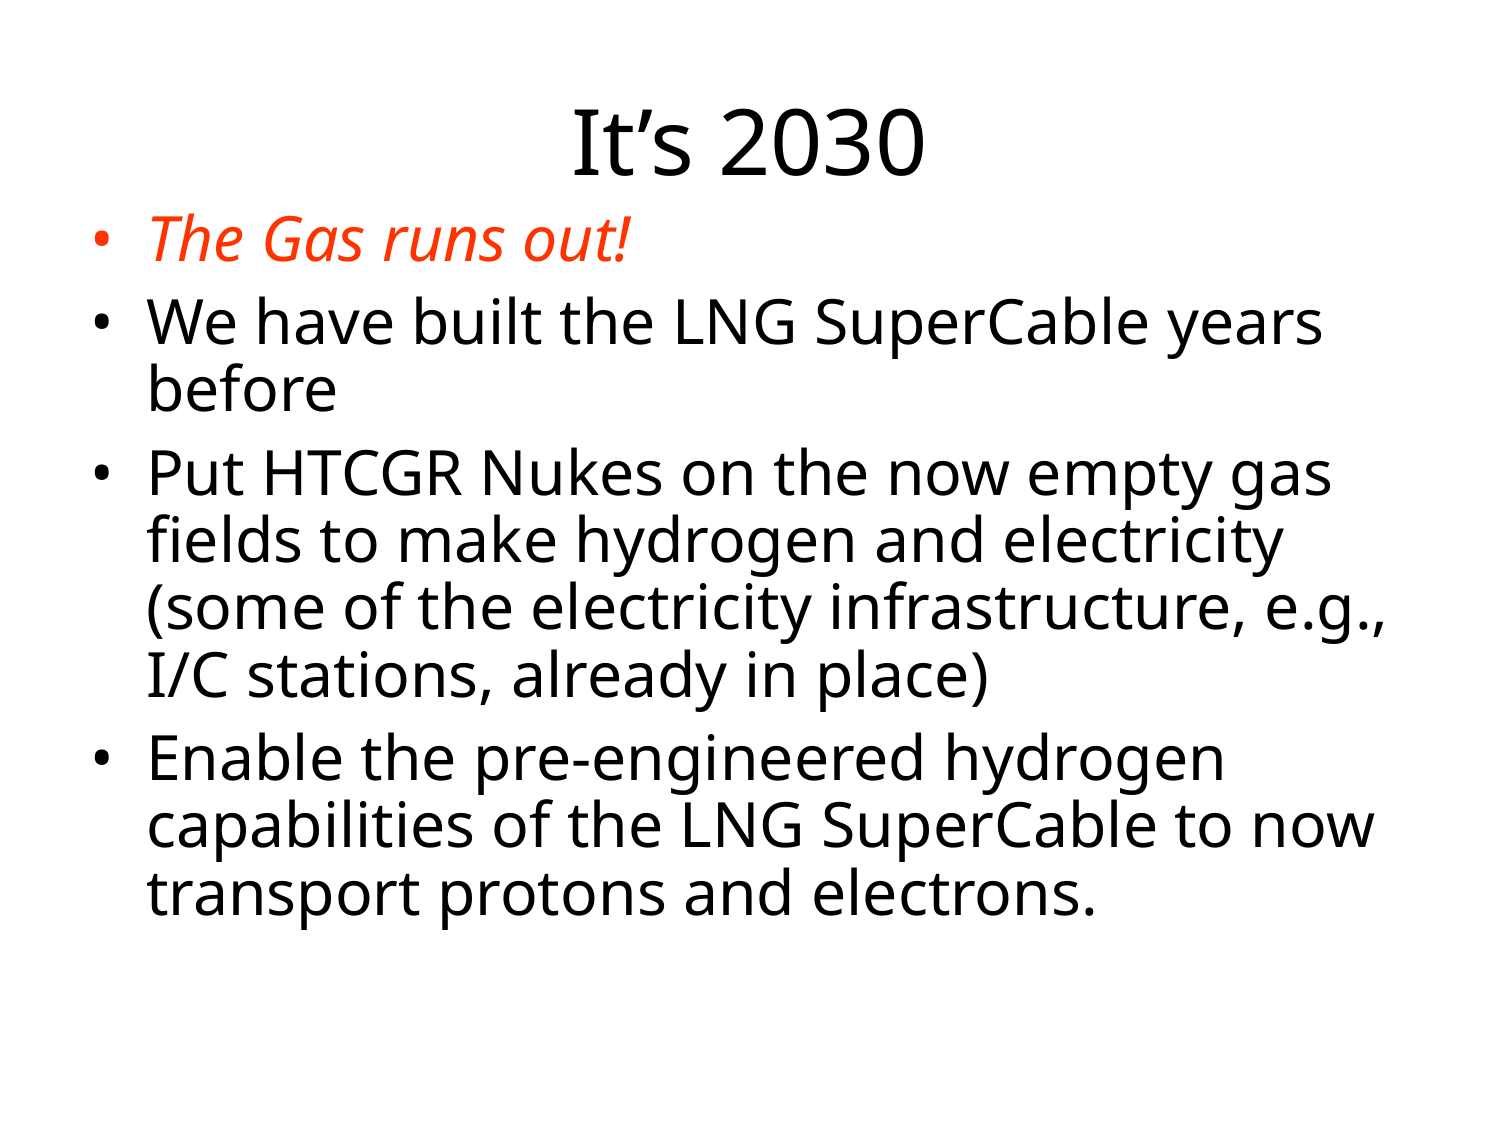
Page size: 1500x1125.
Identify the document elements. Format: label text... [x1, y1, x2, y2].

list The Gas runs out! We have built the LNG SuperCable years before Put HTCGR Nukes on the now empty gas fields to make hydrogen and electricity (some of the electricity infrastructure, e.g., I/C stations, already in place) Enable the pre-engineered hydrogen capabilities of the LNG SuperCable to now transport protons and electrons. [75, 200, 1426, 943]
title It’s 2030 [75, 45, 1426, 200]
